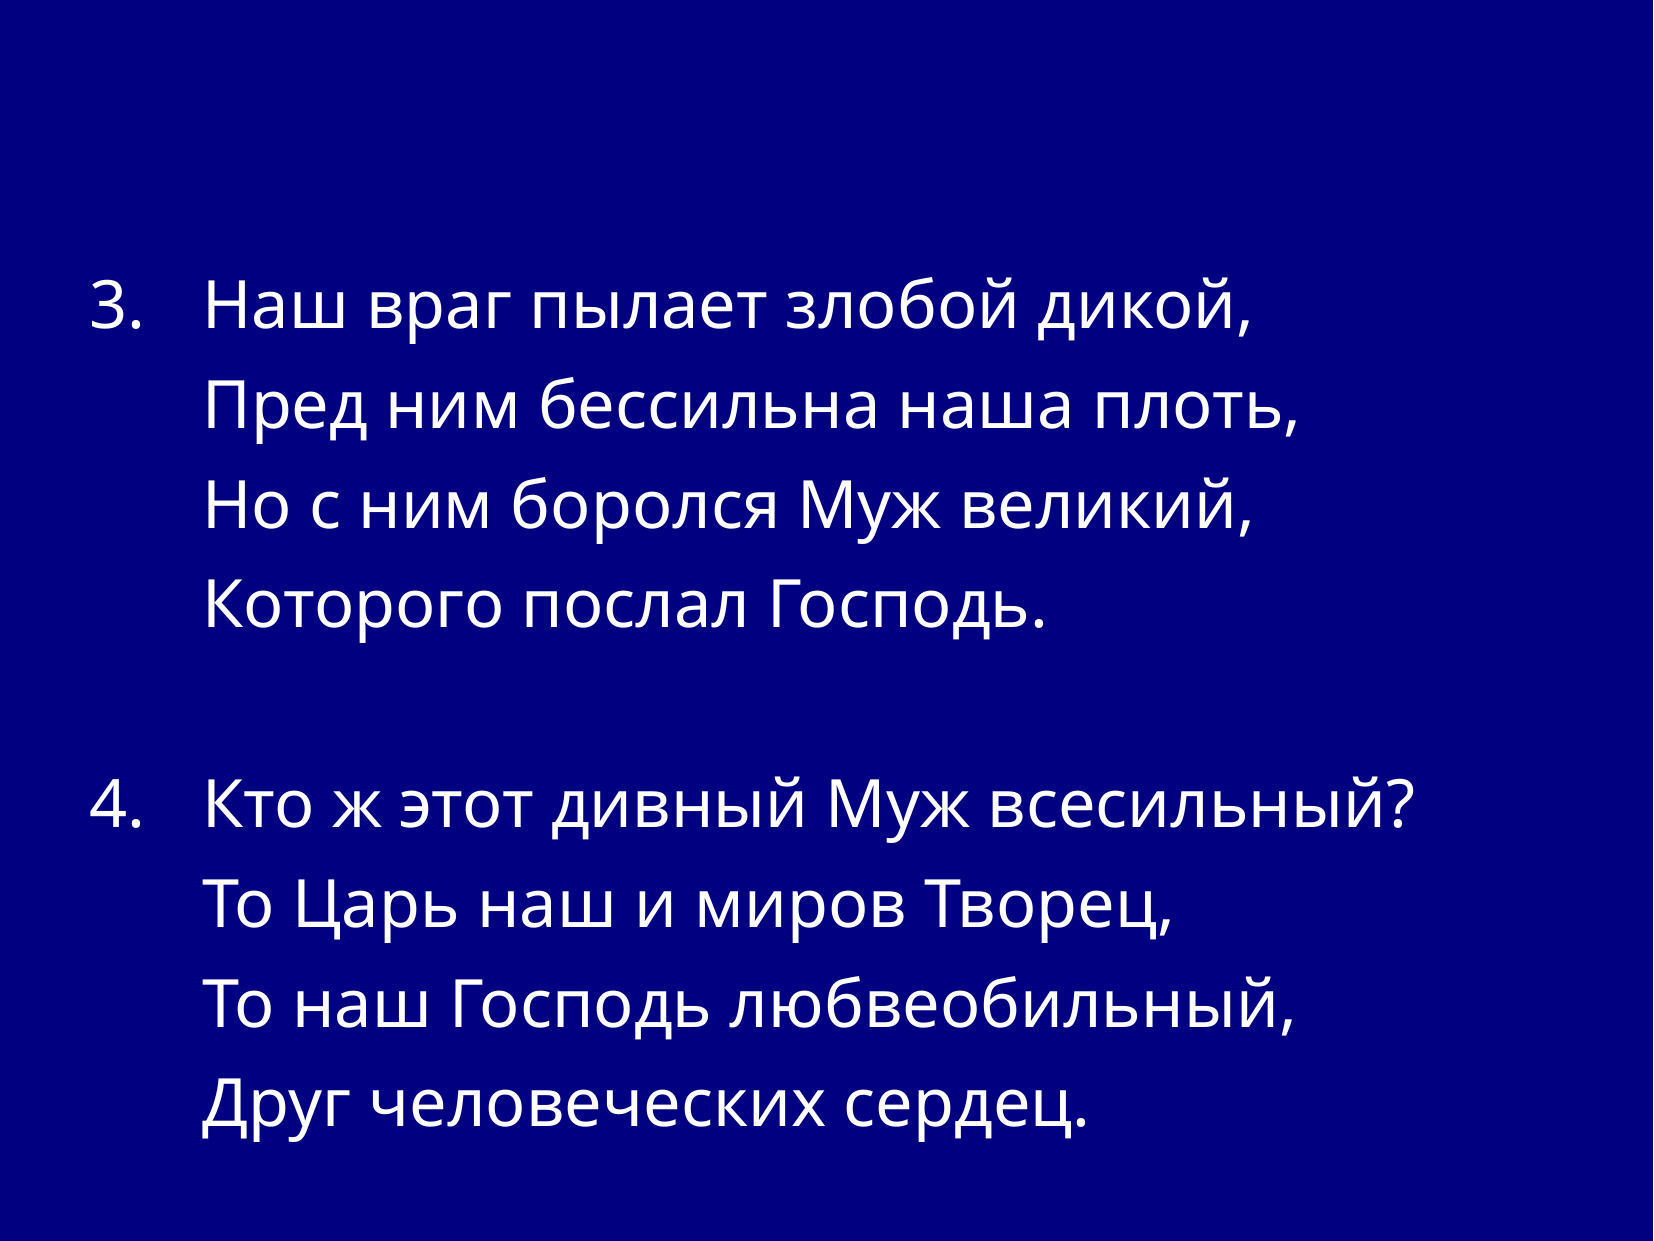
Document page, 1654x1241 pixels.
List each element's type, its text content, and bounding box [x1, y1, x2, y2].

text_box 3. Наш враг пылает злобой дикой, Пред ним бессильна наша плоть, Но с ним боролся Муж великий, Которого послал Господь. 4. Кто ж этот дивный Муж всесильный? То Царь наш и миров Творец, То наш Господь любвеобильный, Друг человеческих сердец. [75, 150, 1576, 1163]
